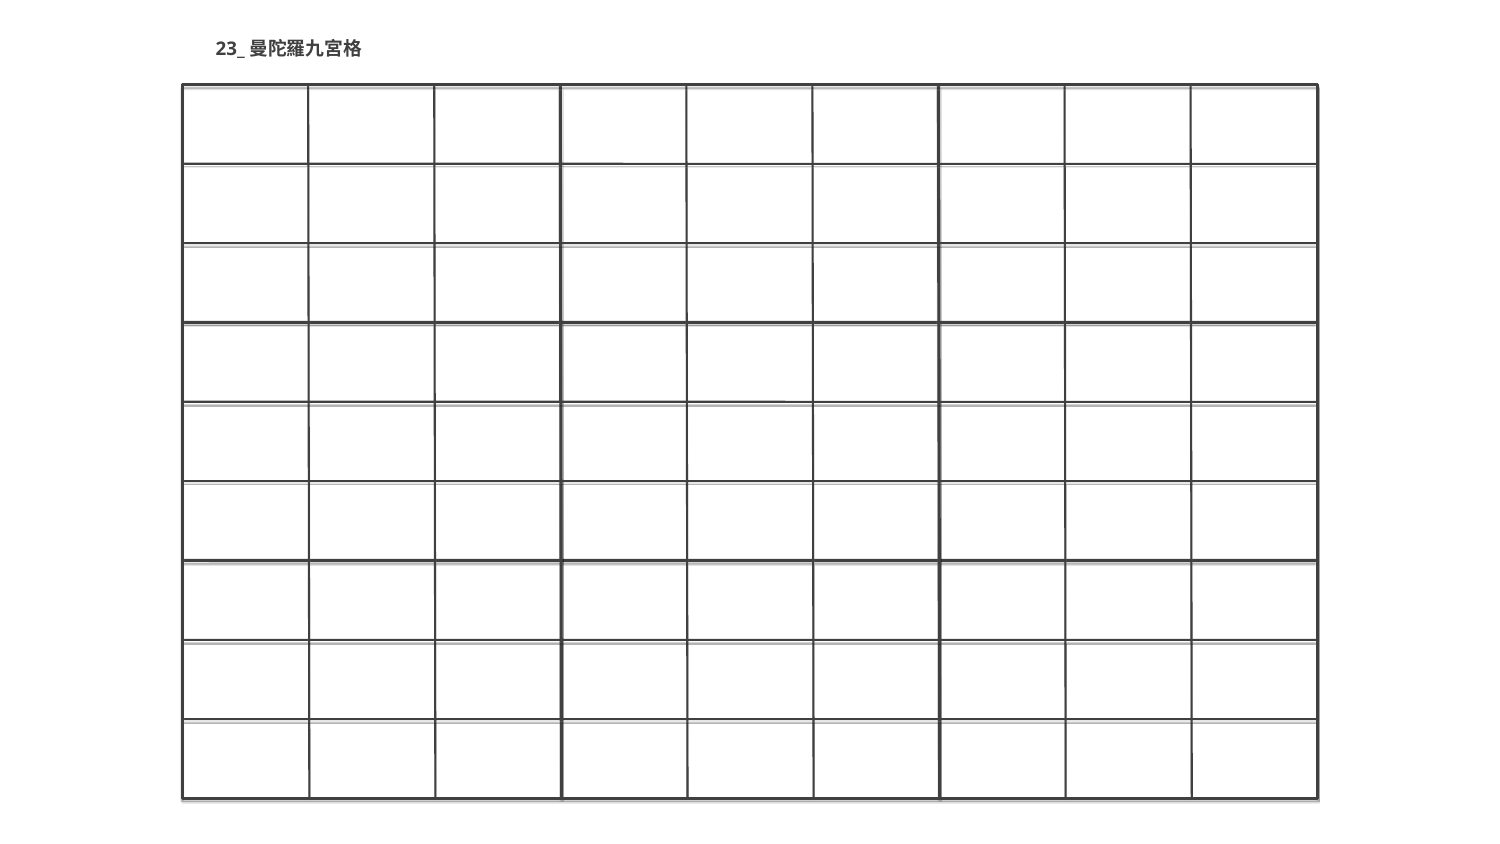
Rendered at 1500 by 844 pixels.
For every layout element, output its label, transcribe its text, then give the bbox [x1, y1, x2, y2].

text_box 23_曼陀羅九宮格 [200, 29, 377, 67]
